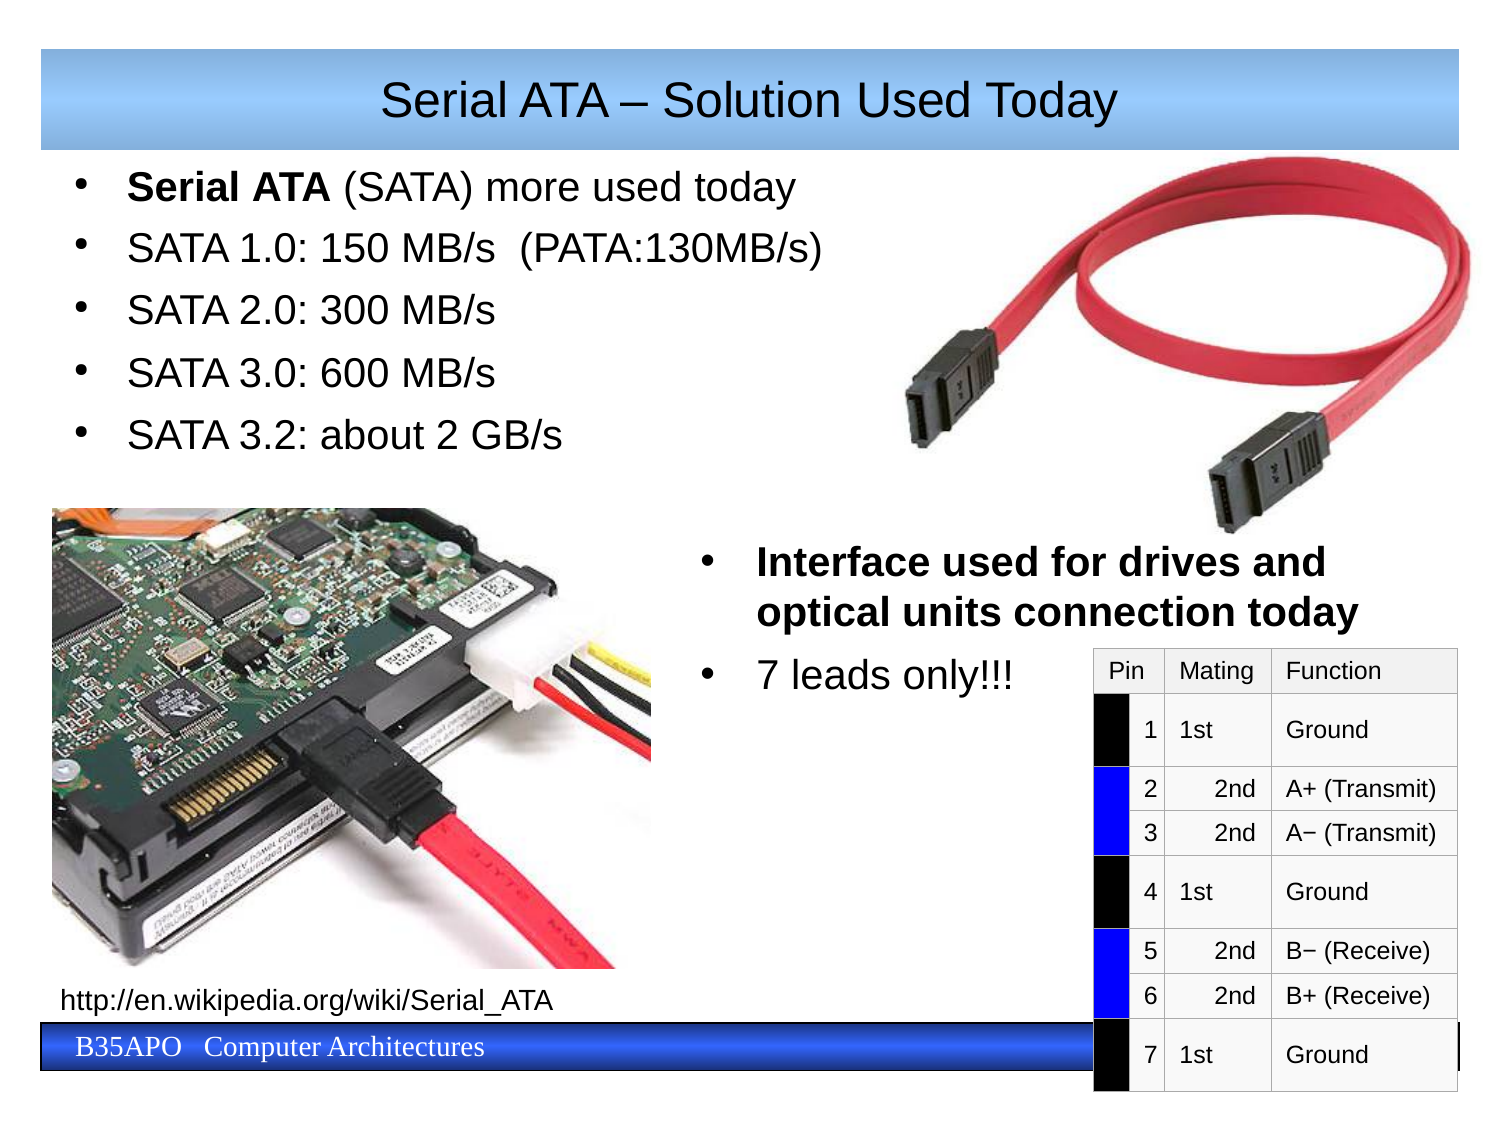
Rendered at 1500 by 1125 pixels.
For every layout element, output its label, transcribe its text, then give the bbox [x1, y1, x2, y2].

table_header Mating [1165, 649, 1271, 693]
text_box http://en.wikipedia.org/wiki/Serial_ATA [35, 974, 786, 1025]
picture [926, 152, 1483, 551]
table_cell 1st [1165, 856, 1271, 928]
title Serial ATA – Solution Used Today [41, 49, 1459, 150]
table_cell B+ (Receive) [1272, 974, 1457, 1018]
table_cell [1094, 929, 1129, 1018]
table_cell 1st [1165, 694, 1271, 766]
table_cell Ground [1272, 694, 1457, 766]
table_cell A− (Transmit) [1272, 811, 1457, 855]
table_cell B− (Receive) [1272, 929, 1457, 973]
table_header Pin [1094, 649, 1164, 693]
table_cell A+ (Transmit) [1272, 767, 1457, 810]
table_cell Ground [1272, 1019, 1457, 1091]
table_cell [1094, 856, 1129, 928]
table_cell [1094, 1019, 1129, 1091]
table_cell 4 [1130, 856, 1164, 928]
list Serial ATA (SATA) more used today SATA 1.0: 150 MB/s (PATA:130MB/s) SATA 2.0: 300 MB/s SATA 3.0: 600 MB/s SATA 3.2: about 2 GB/s [41, 152, 926, 528]
table_cell 2 [1130, 767, 1164, 810]
table_cell 2nd [1165, 811, 1271, 855]
table_cell 5 [1130, 929, 1164, 973]
table_cell 2nd [1165, 767, 1271, 810]
picture [52, 528, 651, 969]
table_cell 2nd [1165, 974, 1271, 1018]
table_cell 7 [1130, 1019, 1164, 1091]
table_header Function [1272, 649, 1457, 693]
table_cell 6 [1130, 974, 1164, 1018]
table_cell 3 [1130, 811, 1164, 855]
table_cell [1094, 694, 1129, 766]
table_cell 2nd [1165, 929, 1271, 973]
table_cell Ground [1272, 856, 1457, 928]
table_cell [1094, 767, 1129, 855]
table_cell 1st [1165, 1019, 1271, 1091]
text_box Interface used for drives and optical units connection today 7 leads only!!! [685, 527, 1405, 903]
table_cell 1 [1130, 694, 1164, 766]
